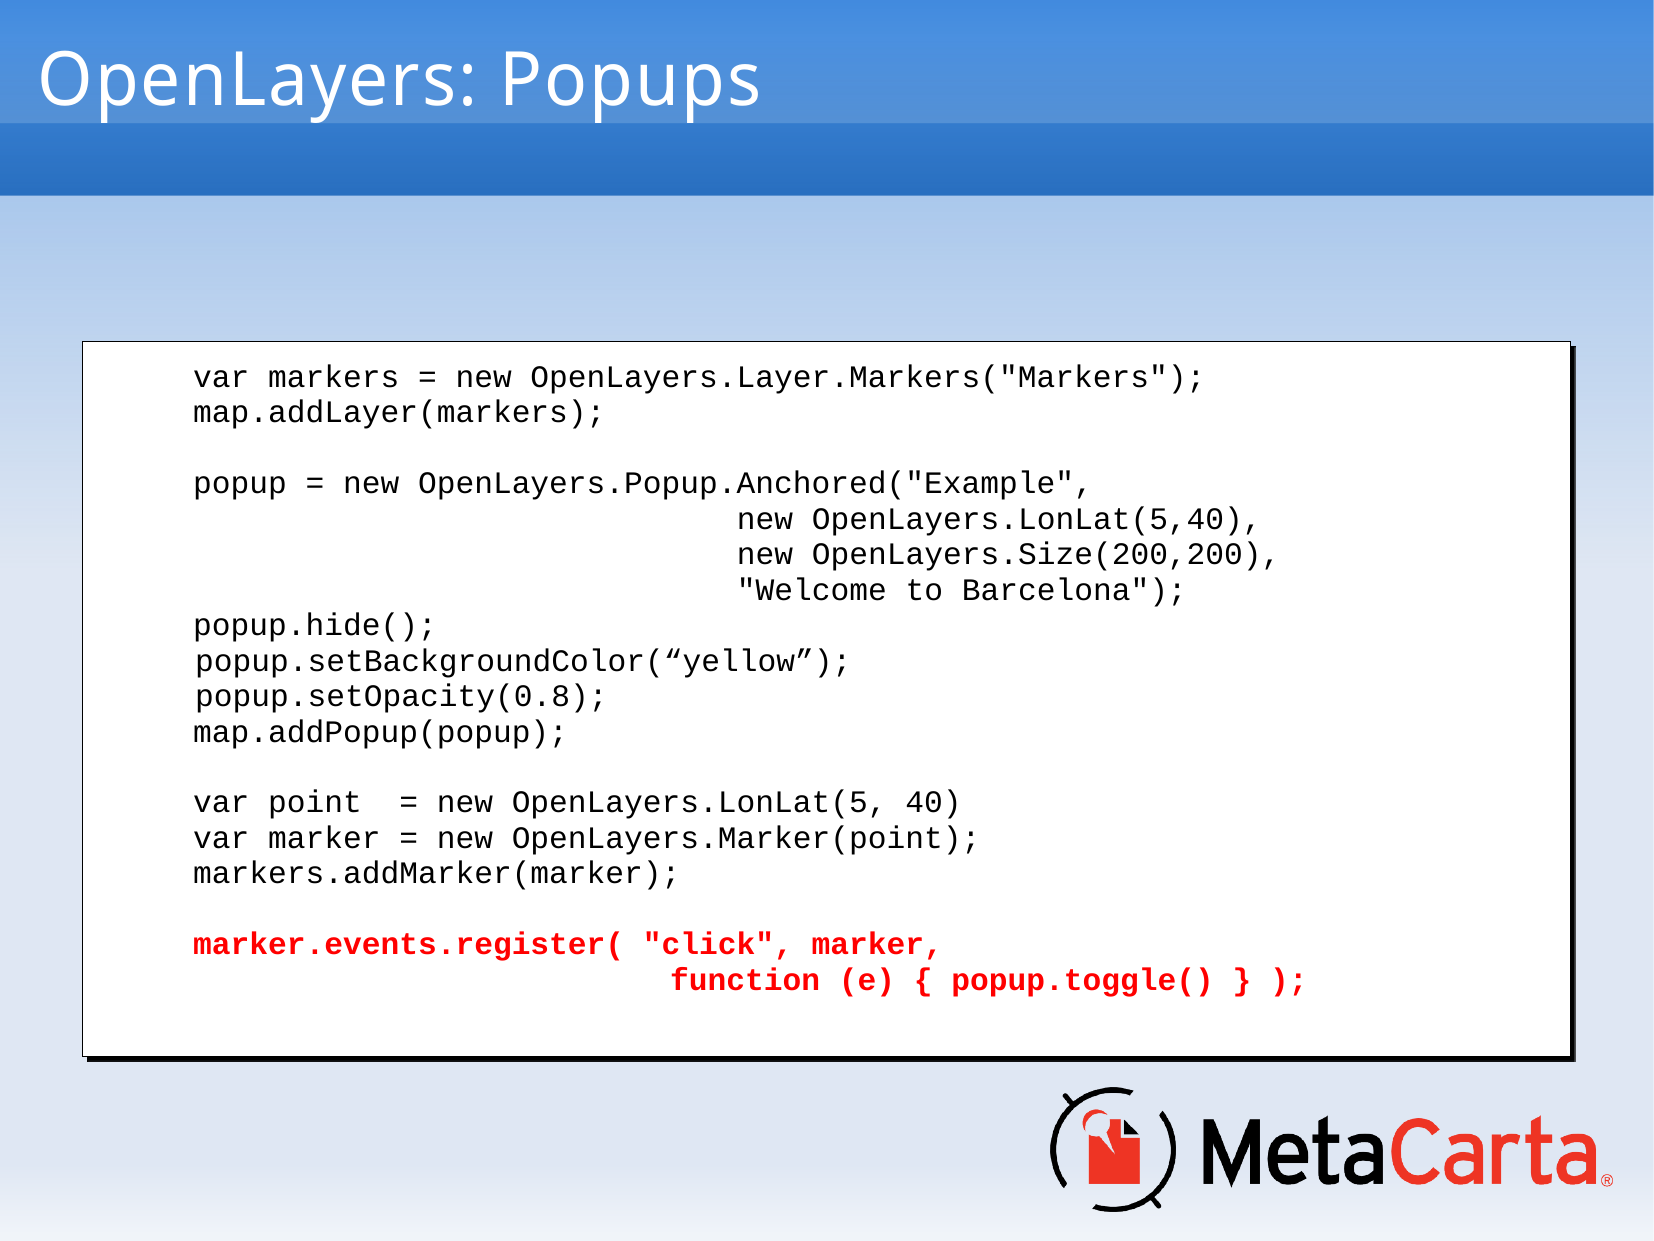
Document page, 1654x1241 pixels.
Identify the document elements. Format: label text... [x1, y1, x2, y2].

picture [0, 0, 1654, 1241]
subtitle var markers = new OpenLayers.Layer.Markers("Markers"); map.addLayer(markers); popup = new OpenLayers.Popup.Anchored("Example", new OpenLayers.LonLat(5,40), new OpenLayers.Size(200,200), "Welcome to Barcelona"); popup.hide(); popup.setBackgroundColor(“yellow”); popup.setOpacity(0.8); map.addPopup(popup); var point = new OpenLayers.LonLat(5, 40) var marker = new OpenLayers.Marker(point); markers.addMarker(marker); marker.events.register( "click", marker, function (e) { popup.toggle() } ); [82, 341, 1571, 1057]
title OpenLayers: Popups [37, 2, 1463, 151]
